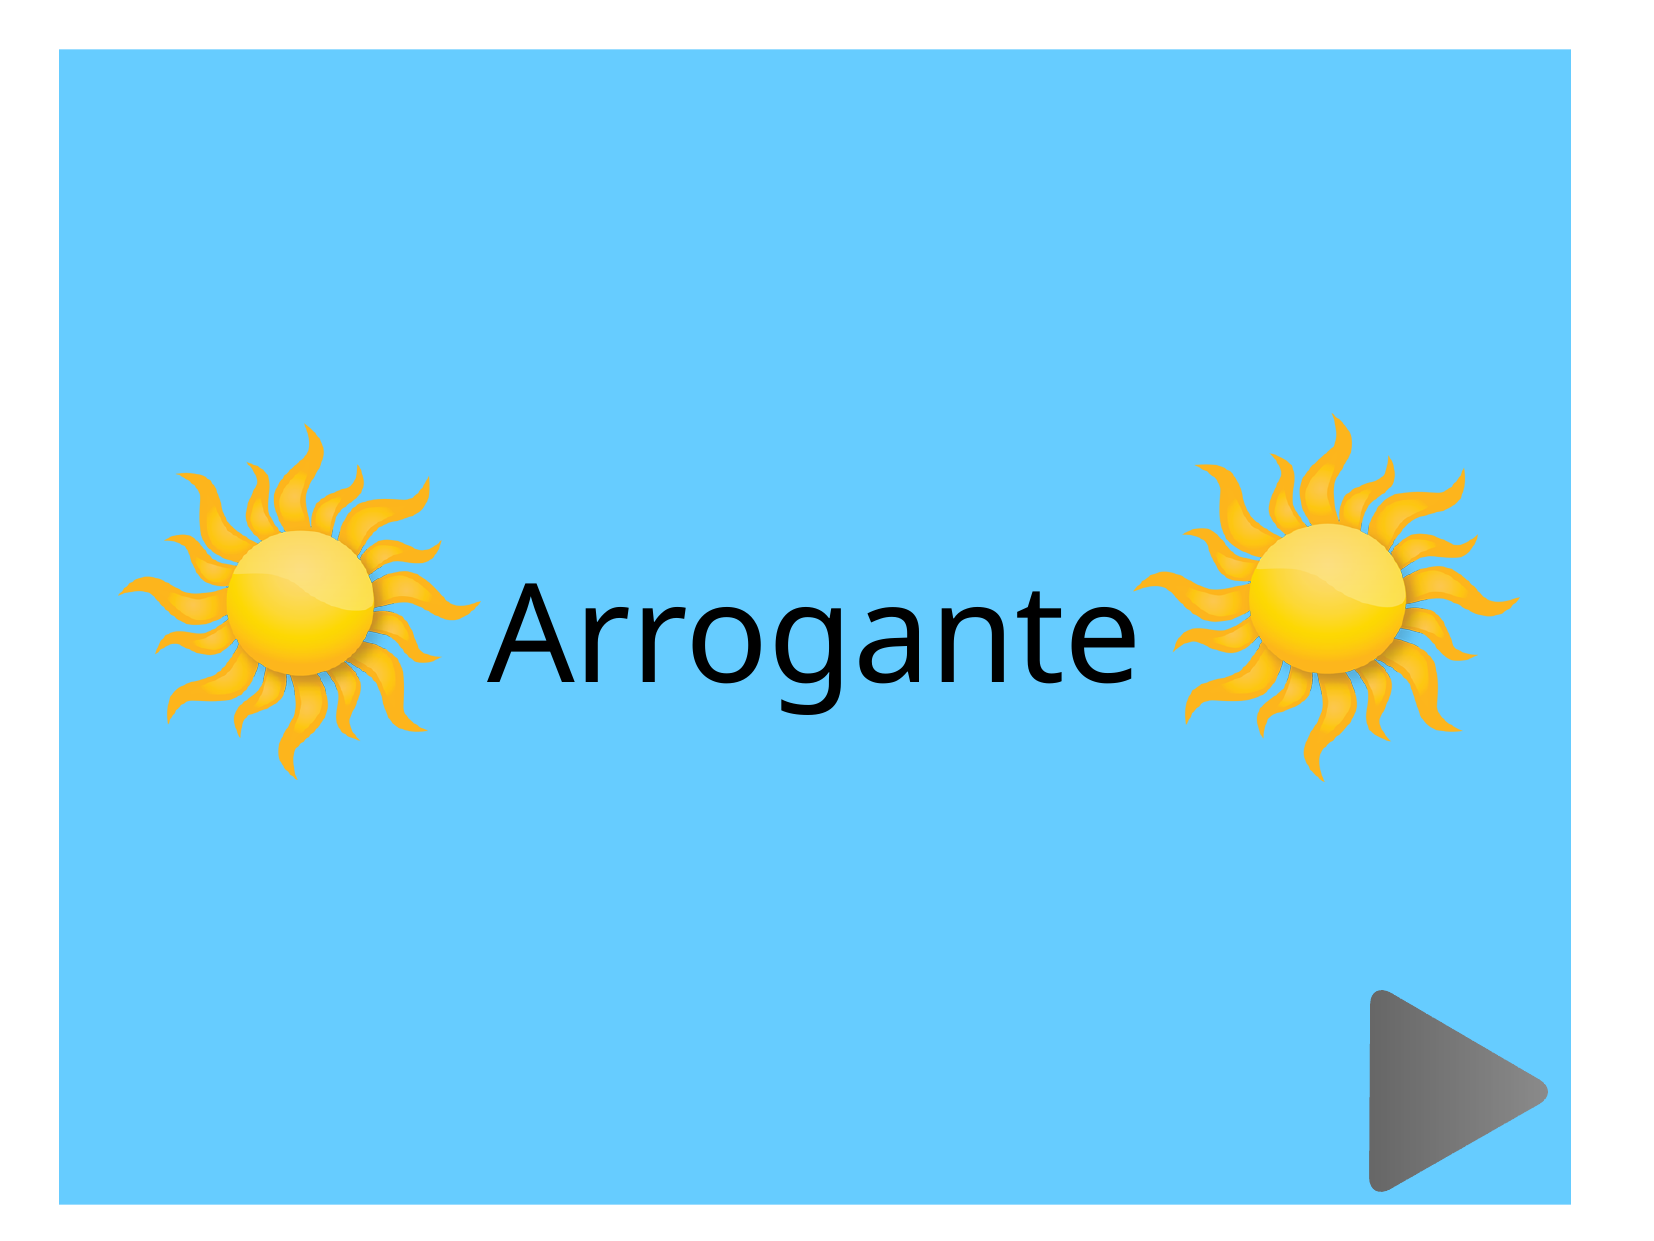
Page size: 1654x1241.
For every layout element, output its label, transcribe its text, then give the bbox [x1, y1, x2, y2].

title Arrogante [59, 49, 1571, 1205]
picture [1133, 413, 1520, 782]
picture [1358, 980, 1560, 1202]
picture [118, 423, 481, 780]
